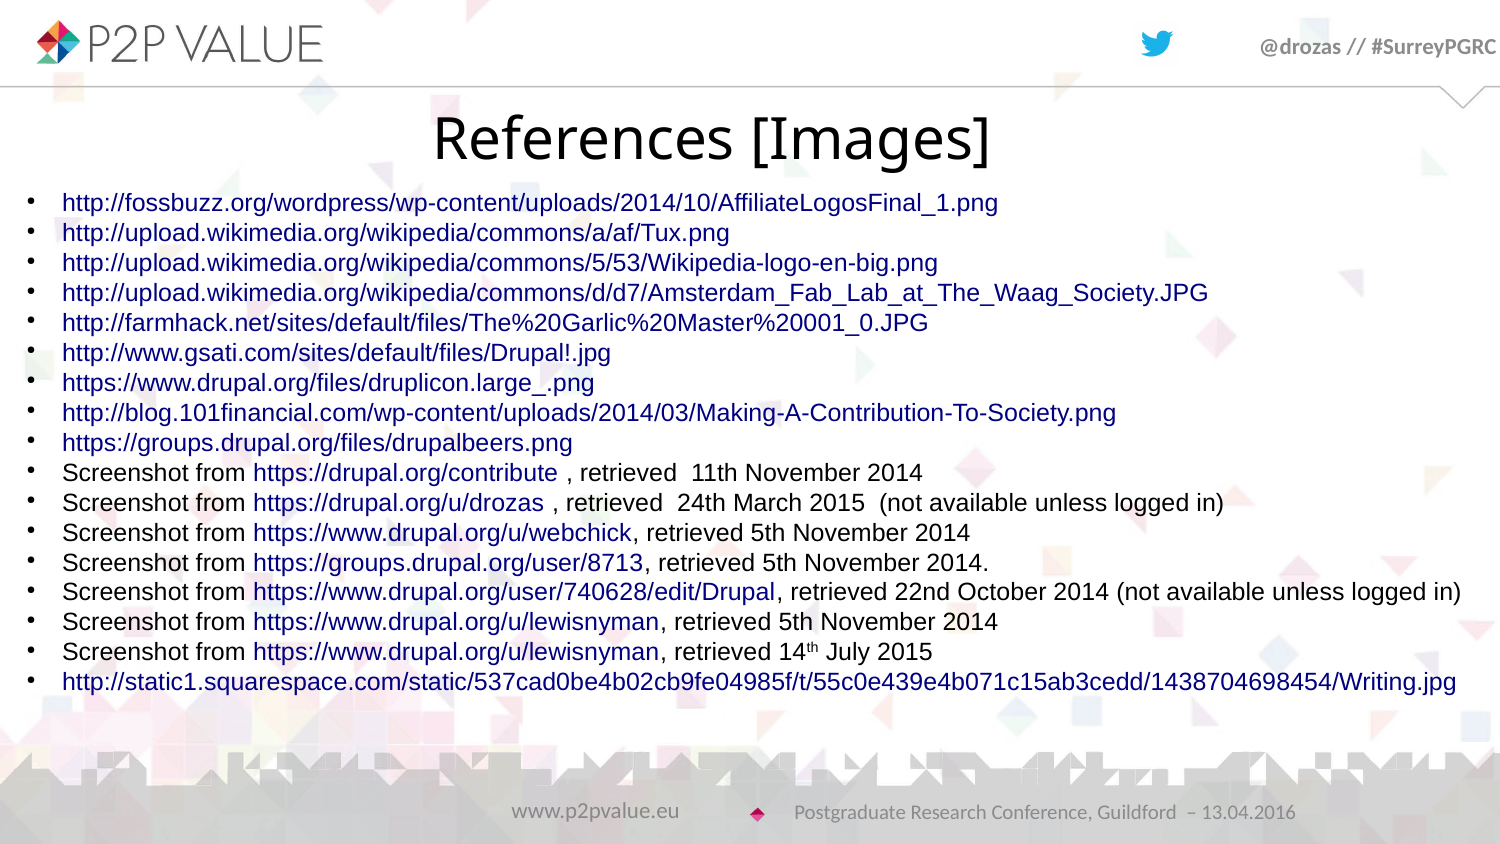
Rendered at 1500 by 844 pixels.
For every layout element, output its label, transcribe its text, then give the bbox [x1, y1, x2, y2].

text_box www.p2pvalue.eu [505, 789, 724, 829]
text_box @drozas // #SurreyPGRC [1155, 15, 1500, 76]
text_box Postgraduate Research Conference, Guildford – 13.04.2016 [780, 788, 1474, 834]
picture [0, 0, 1500, 844]
title References [Images] [60, 92, 1366, 180]
subtitle http://fossbuzz.org/wordpress/wp-content/uploads/2014/10/AffiliateLogosFinal_1.png http://upload.wikimedia.org/wikipedia/commons/a/af/Tux.png http://upload.wikimedia.org/wikipedia/commons/5/53/Wikipedia-logo-en-big.png http://upload.wikimedia.org/wikipedia/commons/d/d7/Amsterdam_Fab_Lab_at_The_Waag_Society.JPG http://farmhack.net/sites/default/files/The%20Garlic%20Master%20001_0.JPG http://www.gsati.com/sites/default/files/Drupal!.jpg https://www.drupal.org/files/druplicon.large_.png http://blog.101financial.com/wp-content/uploads/2014/03/Making-A-Contribution-To-Society.png https://groups.drupal.org/files/drupalbeers.png Screenshot from https://drupal.org/contribute , retrieved 11th November 2014 Screenshot from https://drupal.org/u/drozas , retrieved 24th March 2015 (not available unless logged in) Screenshot from https://www.drupal.org/u/webchick, retrieved 5th November 2014 Screenshot from https://groups.drupal.org/user/8713, retrieved 5th November 2014. Screenshot from https://www.drupal.org/user/740628/edit/Drupal, retrieved 22nd October 2014 (not available unless logged in) Screenshot from https://www.drupal.org/u/lewisnyman, retrieved 5th November 2014 Screenshot from https://www.drupal.org/u/lewisnyman, retrieved 14th July 2015 http://static1.squarespace.com/static/537cad0be4b02cb9fe04985f/t/55c0e439e4b071c15ab3cedd/1438704698454/Writing.jpg [13, 180, 1494, 781]
